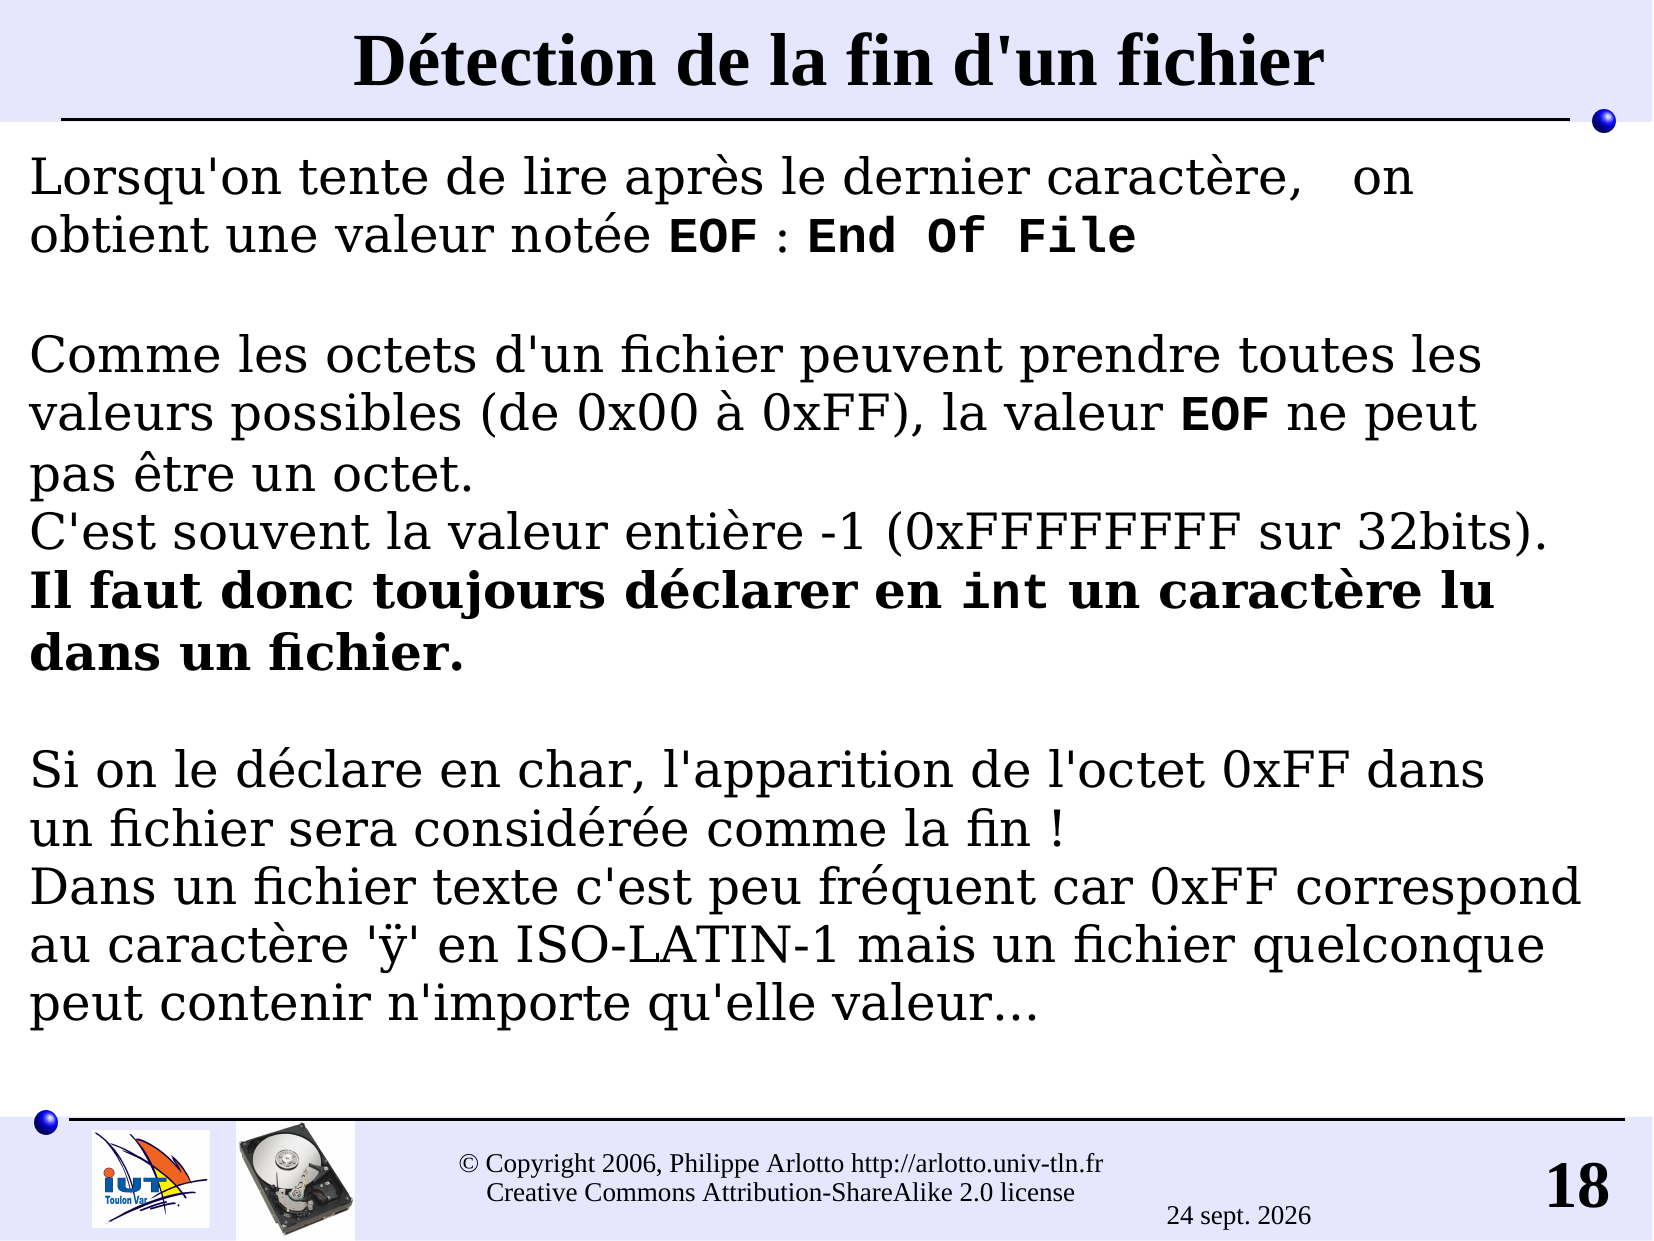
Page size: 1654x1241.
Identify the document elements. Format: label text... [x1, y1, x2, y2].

title Détection de la fin d'un fichier [95, 14, 1585, 107]
picture [236, 1121, 355, 1241]
text_box Lorsqu'on tente de lire après le dernier caractère, on obtient une valeur notée EOF : End Of File Comme les octets d'un fichier peuvent prendre toutes les valeurs possibles (de 0x00 à 0xFF), la valeur EOF ne peut pas être un octet. C'est souvent la valeur entière -1 (0xFFFFFFFF sur 32bits). Il faut donc toujours déclarer en int un caractère lu dans un fichier. Si on le déclare en char, l'apparition de l'octet 0xFF dans un fichier sera considérée comme la fin ! Dans un fichier texte c'est peu fréquent car 0xFF correspond au caractère 'ÿ' en ISO-LATIN-1 mais un fichier quelconque peut contenir n'importe qu'elle valeur... [29, 147, 1644, 1033]
